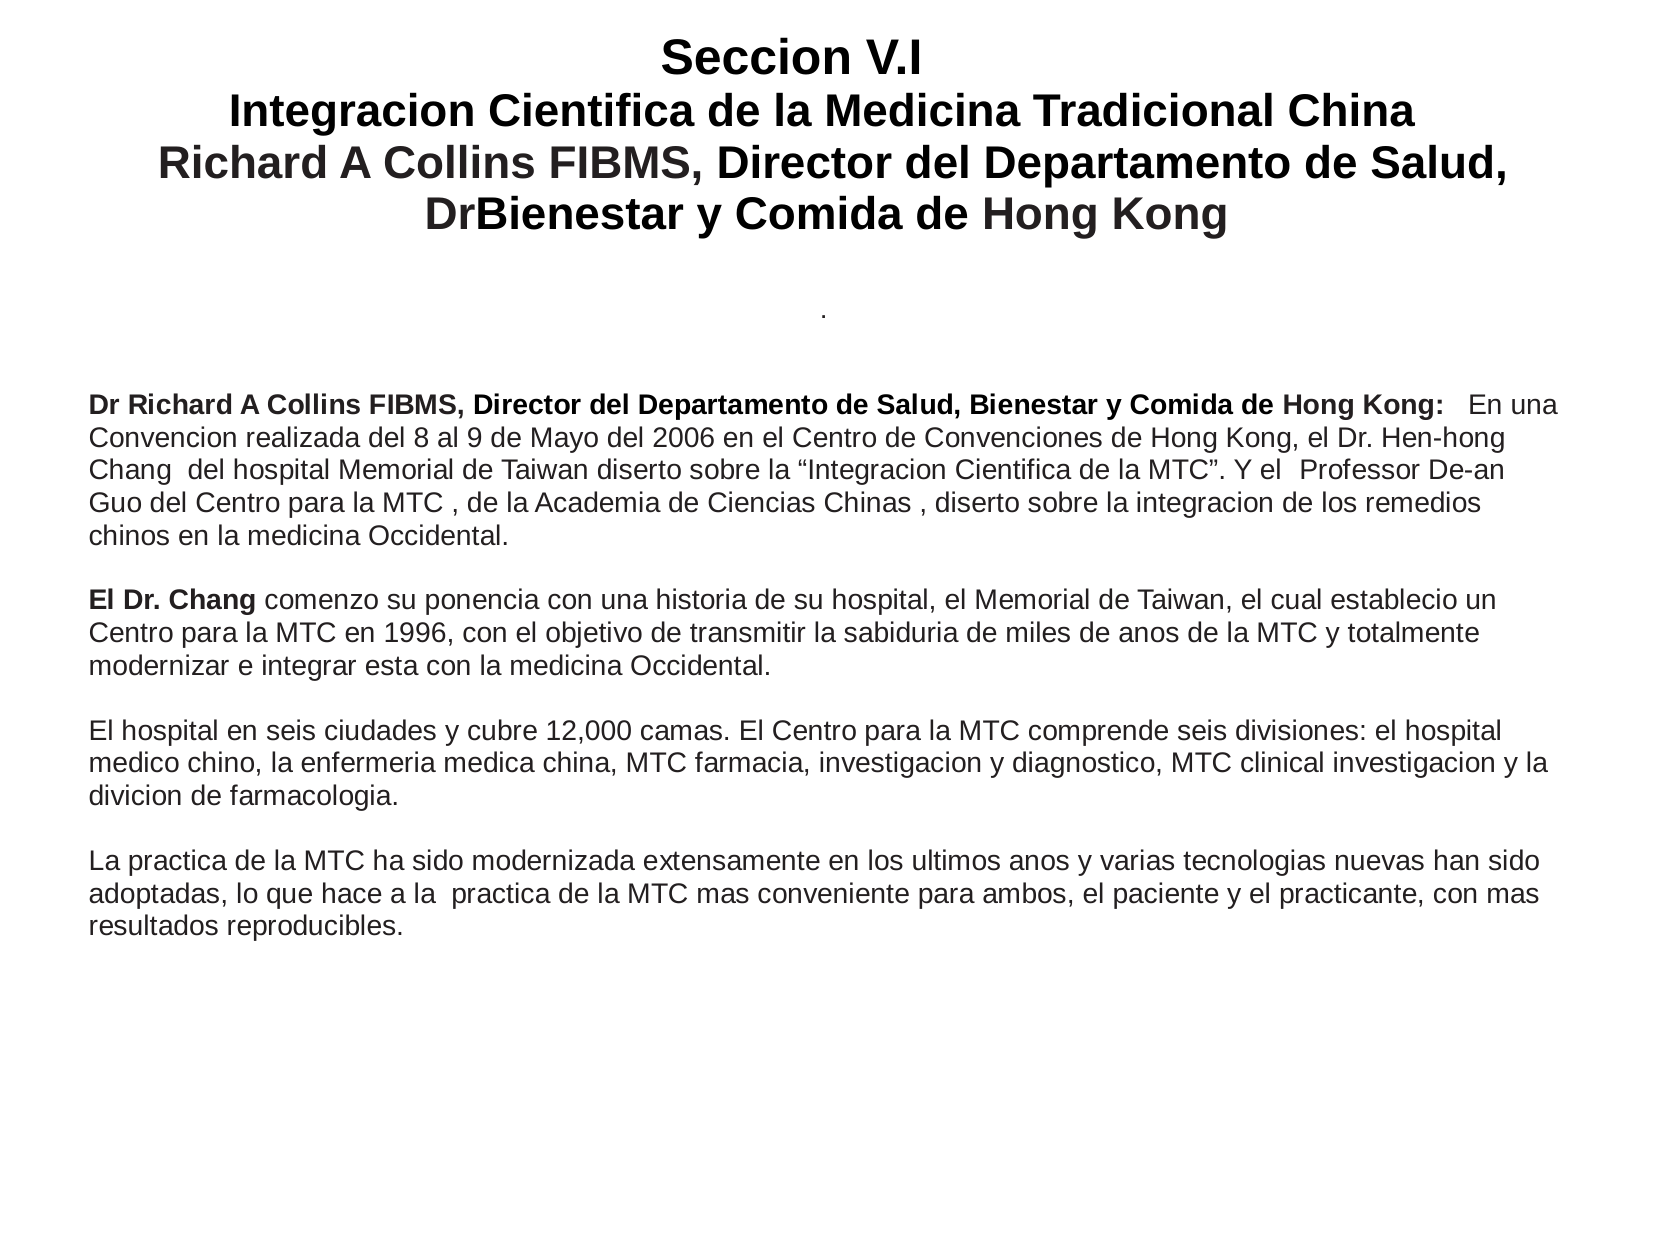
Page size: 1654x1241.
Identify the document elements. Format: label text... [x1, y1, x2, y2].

chart [87, 300, 1565, 1108]
title Seccion V.I Integracion Cientifica de la Medicina Tradicional China Richard A Collins FIBMS, Director del Departamento de Salud, DrBienestar y Comida de Hong Kong [82, 26, 1571, 279]
